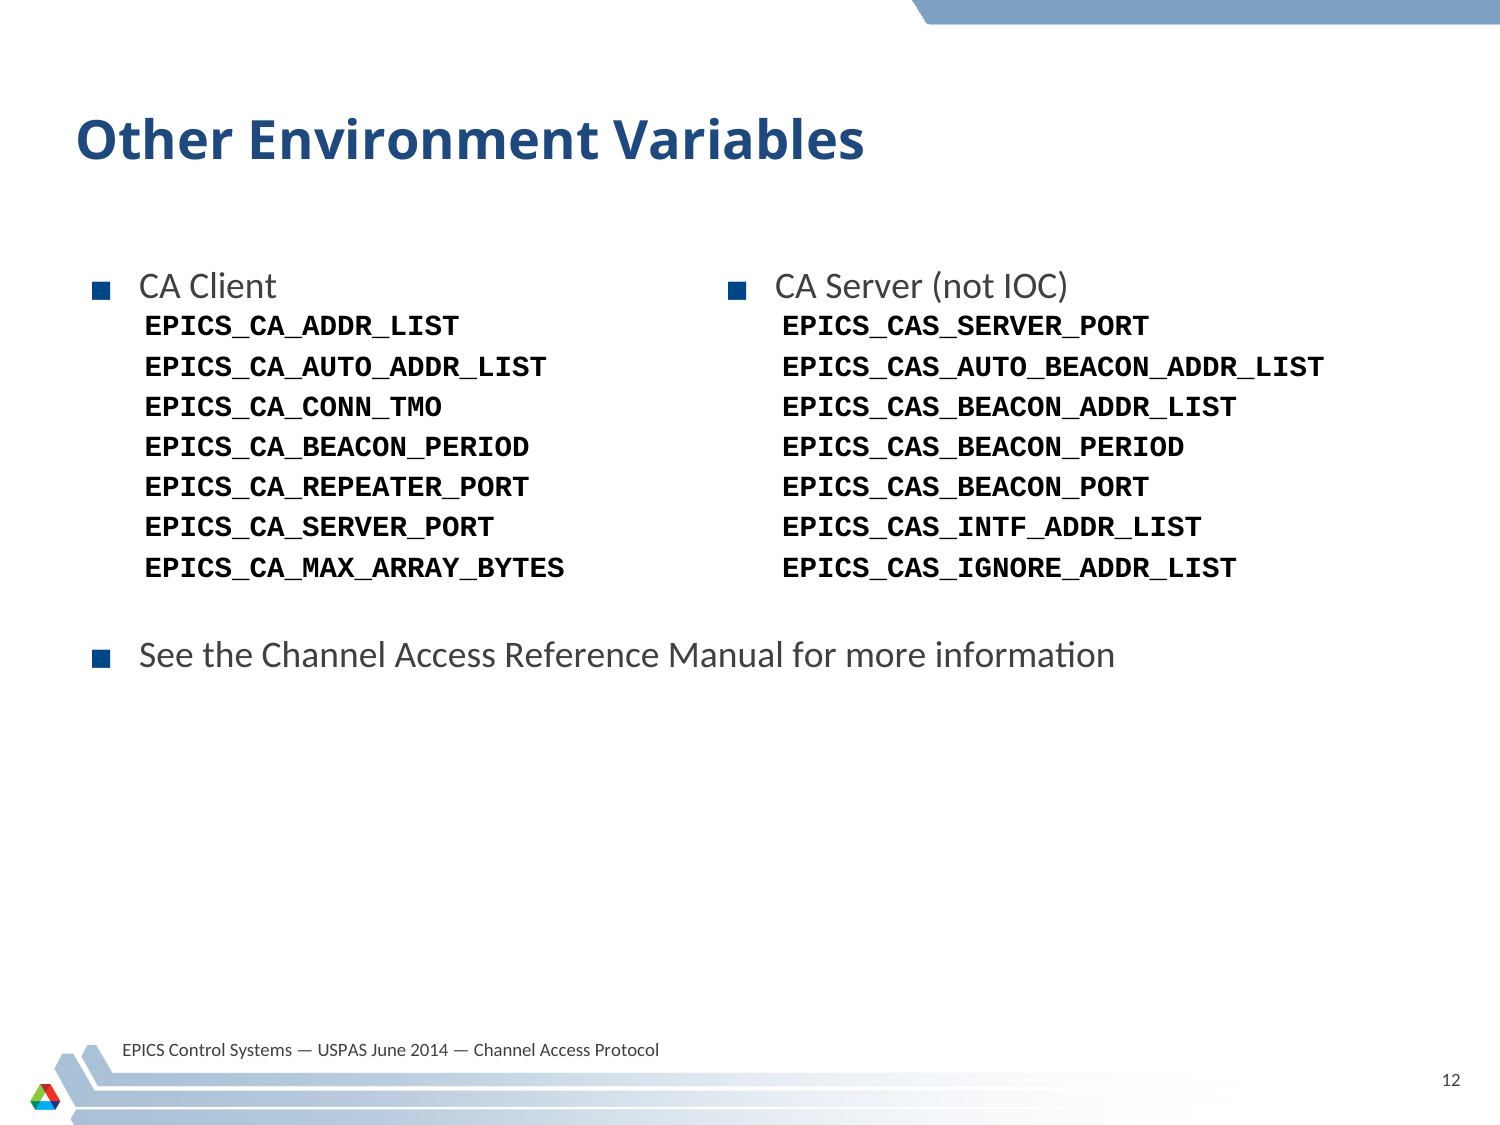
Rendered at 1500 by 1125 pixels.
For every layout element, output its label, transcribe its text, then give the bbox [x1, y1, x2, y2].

list CA Client EPICS_CA_ADDR_LIST EPICS_CA_AUTO_ADDR_LIST EPICS_CA_CONN_TMO EPICS_CA_BEACON_PERIOD EPICS_CA_REPEATER_PORT EPICS_CA_SERVER_PORT EPICS_CA_MAX_ARRAY_BYTES See the Channel Access Reference Manual for more information [75, 262, 1426, 1021]
picture [0, 1037, 1500, 1125]
list CA Server (not IOC) EPICS_CAS_SERVER_PORT EPICS_CAS_AUTO_BEACON_ADDR_LIST EPICS_CAS_BEACON_ADDR_LIST EPICS_CAS_BEACON_PERIOD EPICS_CAS_BEACON_PORT EPICS_CAS_INTF_ADDR_LIST EPICS_CAS_IGNORE_ADDR_LIST [711, 262, 1371, 705]
picture [0, 0, 1500, 26]
title Other Environment Variables [75, 107, 1426, 171]
